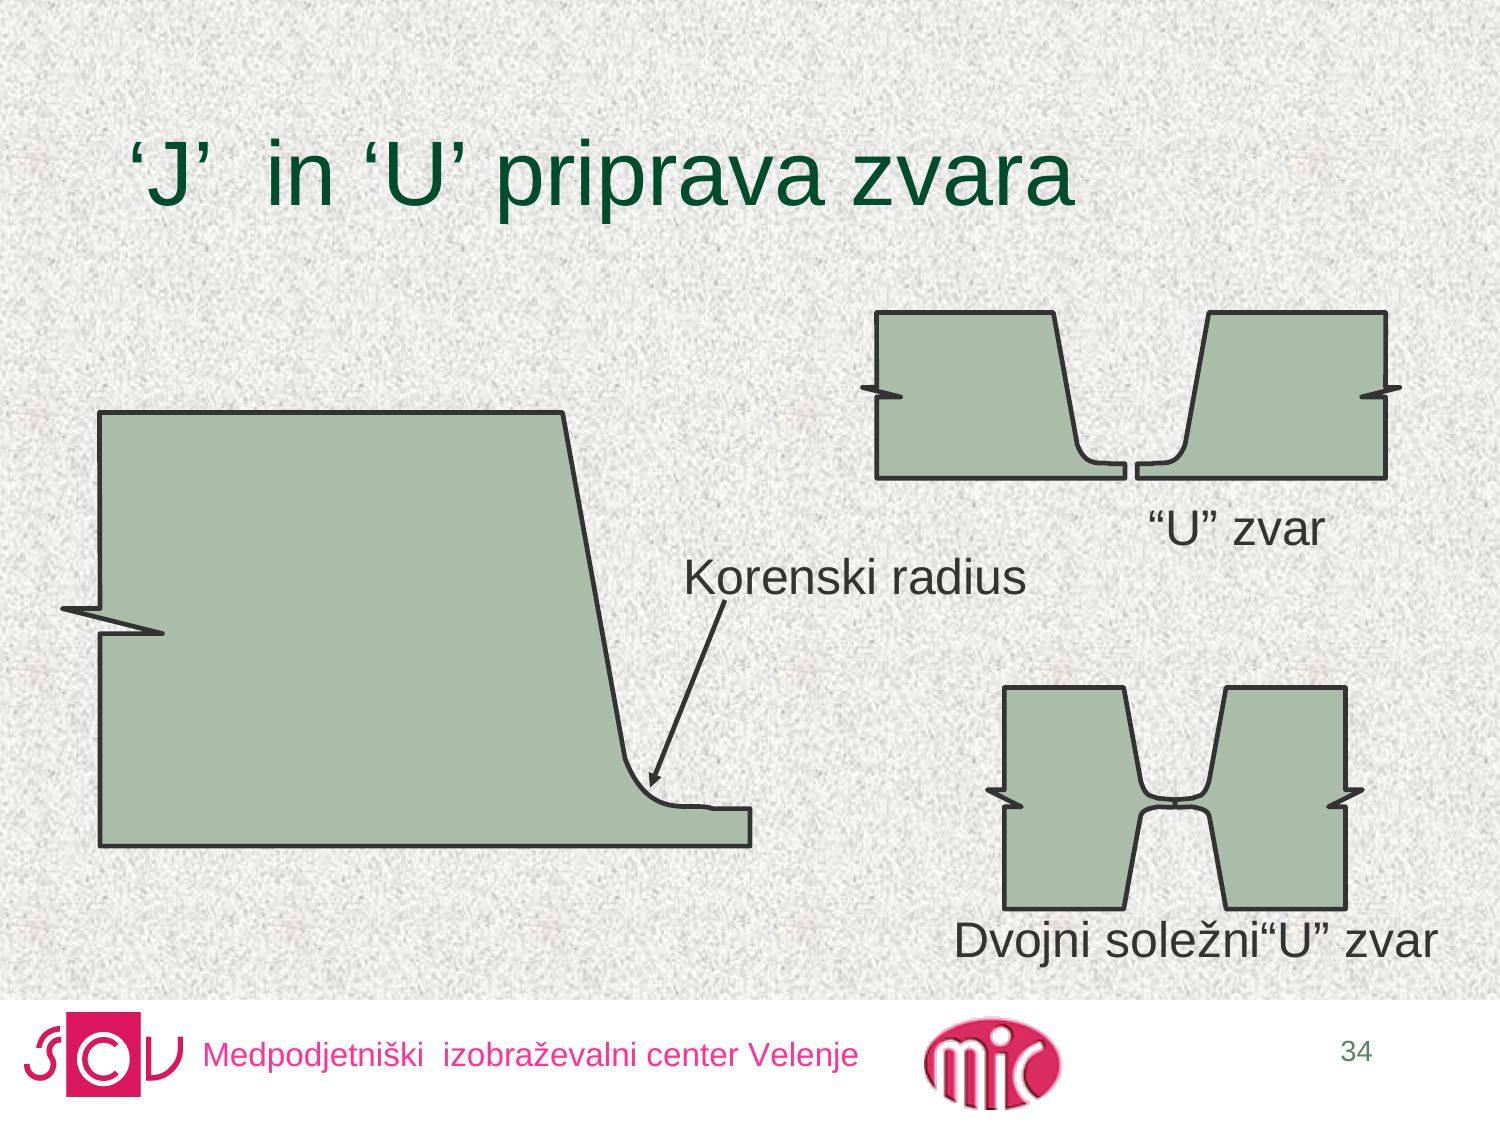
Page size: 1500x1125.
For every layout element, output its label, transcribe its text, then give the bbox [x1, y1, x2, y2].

text_box <number> [1074, 1025, 1388, 1101]
title ‘J’ in ‘U’ priprava zvara [112, 74, 1388, 263]
picture [24, 1012, 183, 1097]
text_box [1137, 312, 1400, 479]
text_box Korenski radius [668, 537, 1043, 613]
text_box Dvojni soležni“U” zvar [938, 899, 1454, 976]
text_box [987, 687, 1363, 899]
text_box [62, 412, 751, 847]
text_box [862, 312, 1126, 479]
picture [0, 0, 1500, 999]
text_box “U” zvar [1133, 487, 1342, 563]
picture [924, 1012, 1063, 1110]
